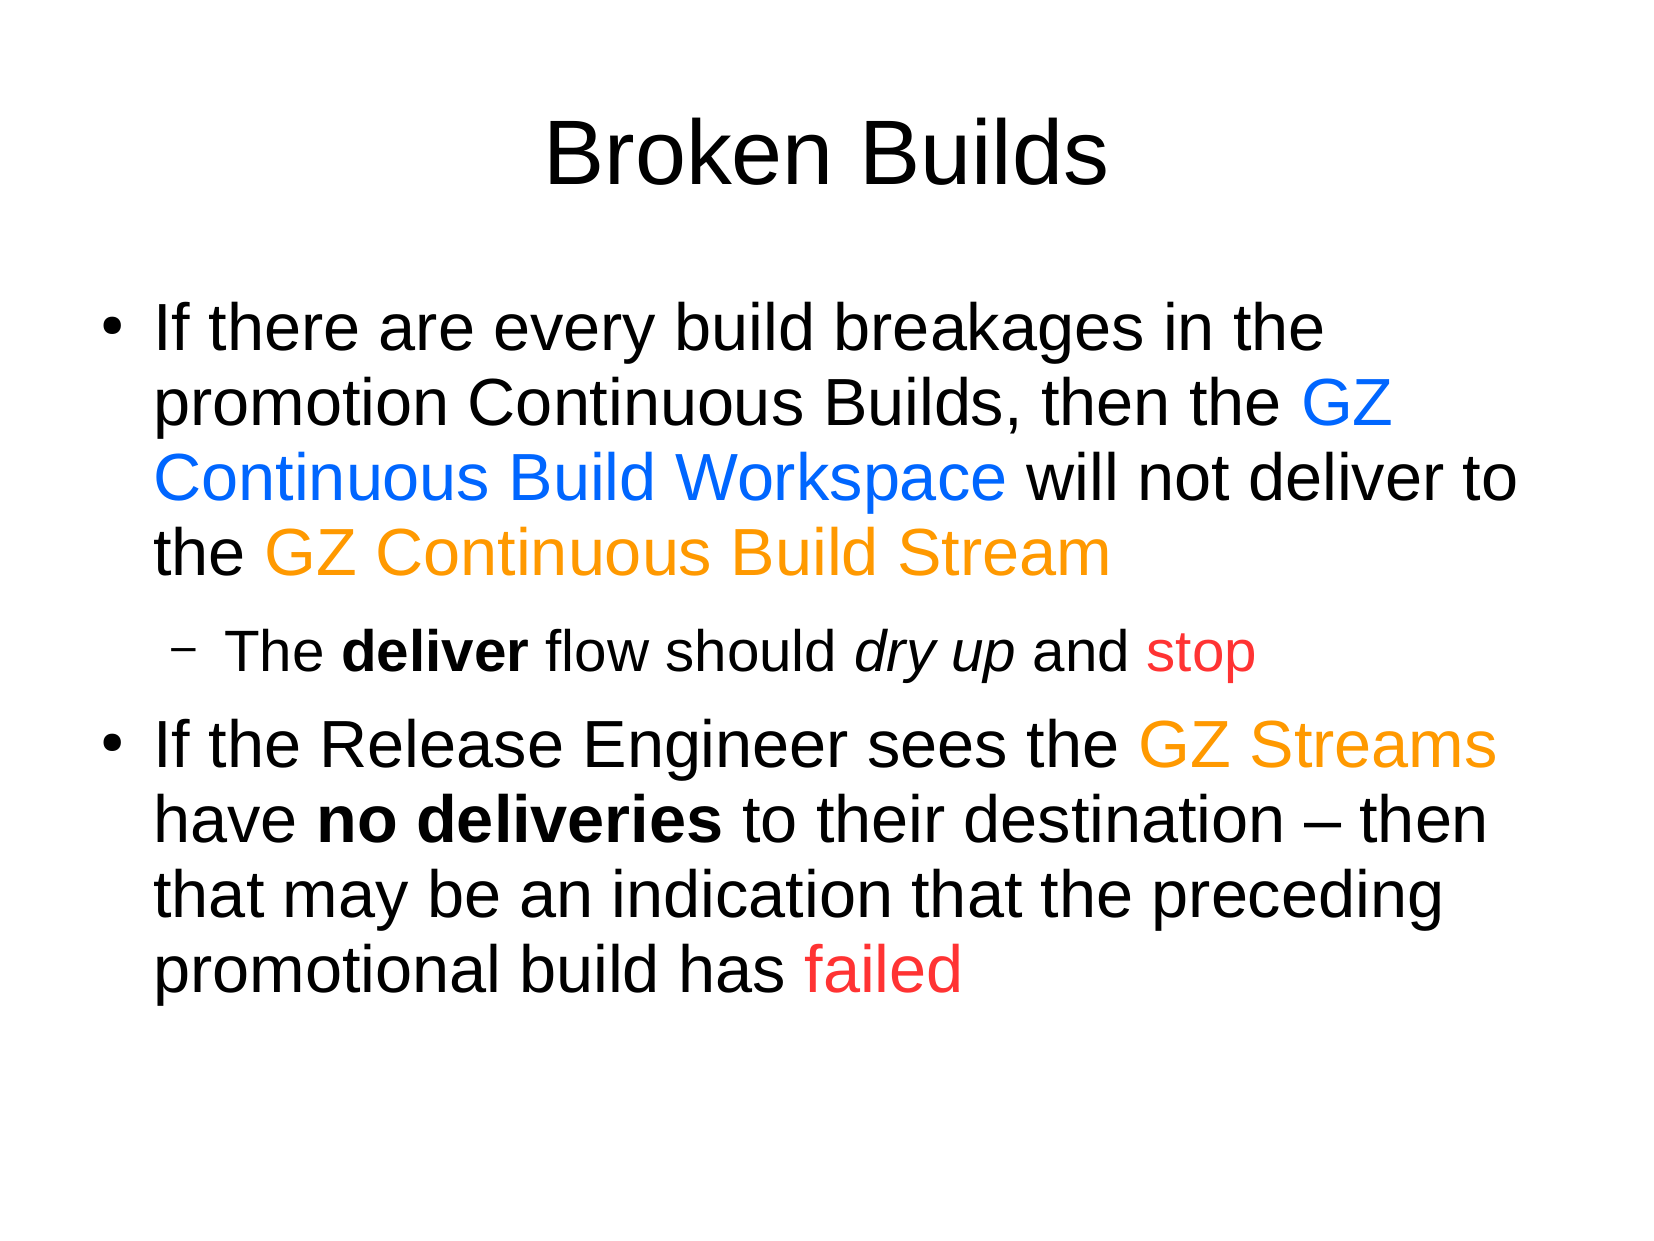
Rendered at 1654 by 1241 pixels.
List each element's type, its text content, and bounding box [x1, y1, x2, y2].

list If there are every build breakages in the promotion Continuous Builds, then the GZ Continuous Build Workspace will not deliver to the GZ Continuous Build Stream The deliver flow should dry up and stop If the Release Engineer sees the GZ Streams have no deliveries to their destination – then that may be an indication that the preceding promotional build has failed [82, 290, 1571, 1094]
title Broken Builds [82, 49, 1571, 257]
